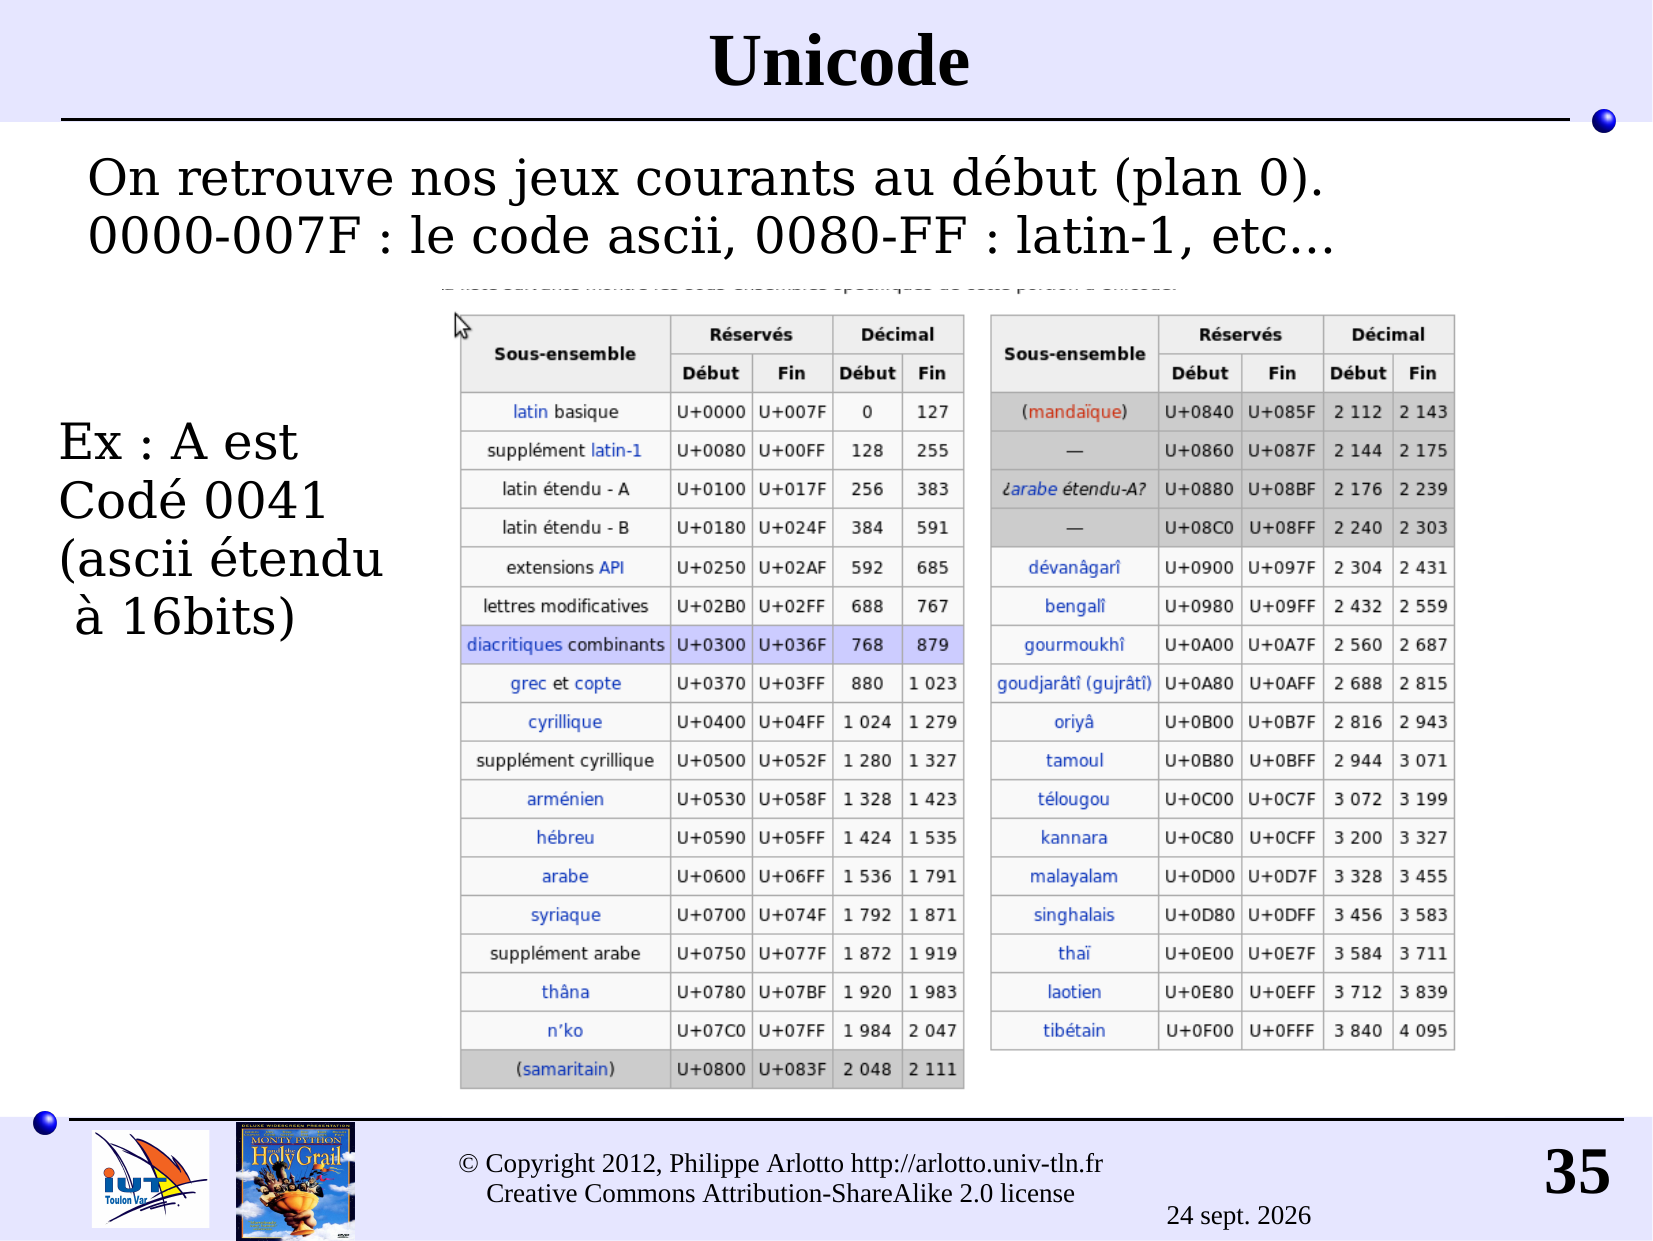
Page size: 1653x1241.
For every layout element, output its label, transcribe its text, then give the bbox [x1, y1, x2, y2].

title Unicode [95, 14, 1585, 107]
picture [236, 1122, 355, 1241]
picture [442, 289, 1506, 1117]
text_box On retrouve nos jeux courants au début (plan 0). 0000-007F : le code ascii, 0080-FF : latin-1, etc... [87, 149, 1358, 267]
text_box Ex : A est Codé 0041 (ascii étendu à 16bits) [58, 413, 413, 707]
